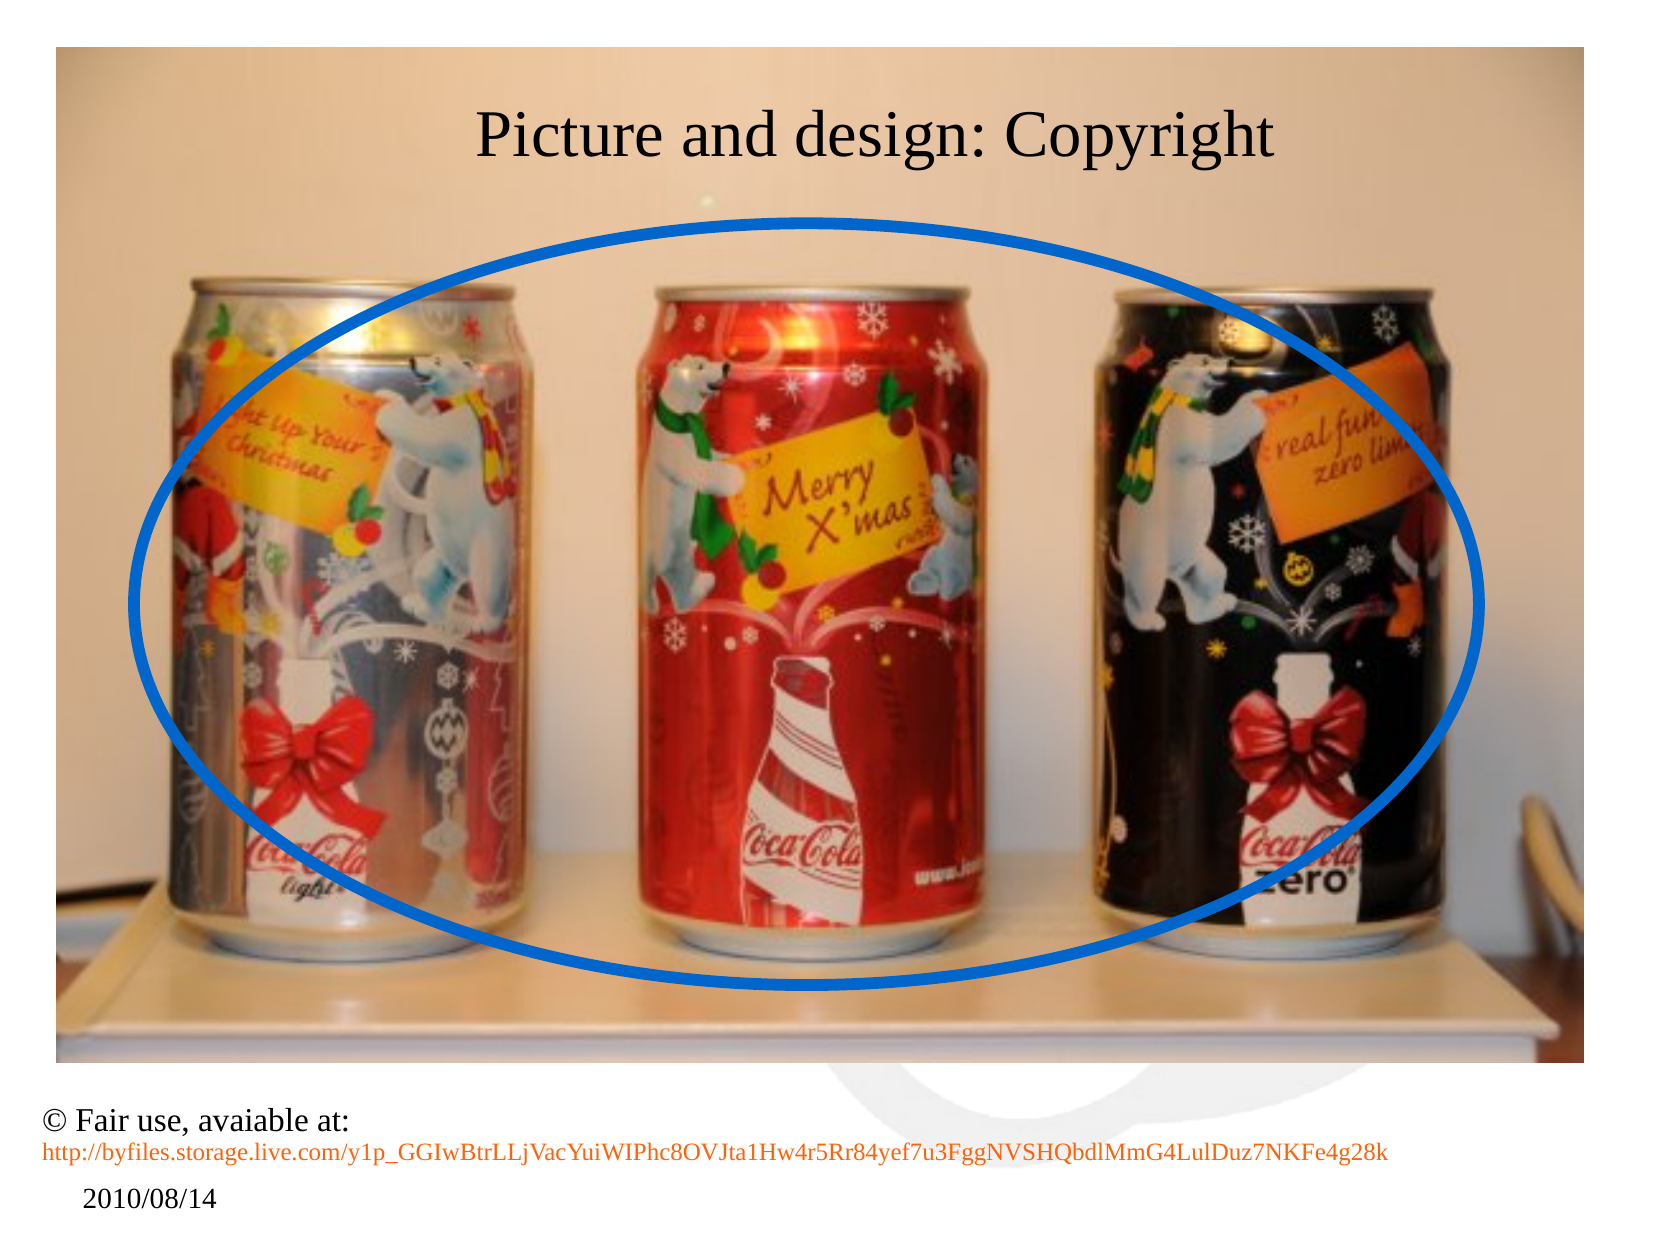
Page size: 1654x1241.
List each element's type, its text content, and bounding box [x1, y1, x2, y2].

text_box [133, 223, 1479, 986]
text_box Picture and design: Copyright [245, 89, 1507, 179]
picture [56, 47, 1584, 1093]
text_box © Fair use, avaiable at: http://byfiles.storage.live.com/y1p_GGIwBtrLLjVacYuiWIPhc8OVJta1Hw4r5Rr84yef7u3FggNVSHQbdlMmG4LulDuz7NKFe4g28k [27, 1093, 1636, 1174]
